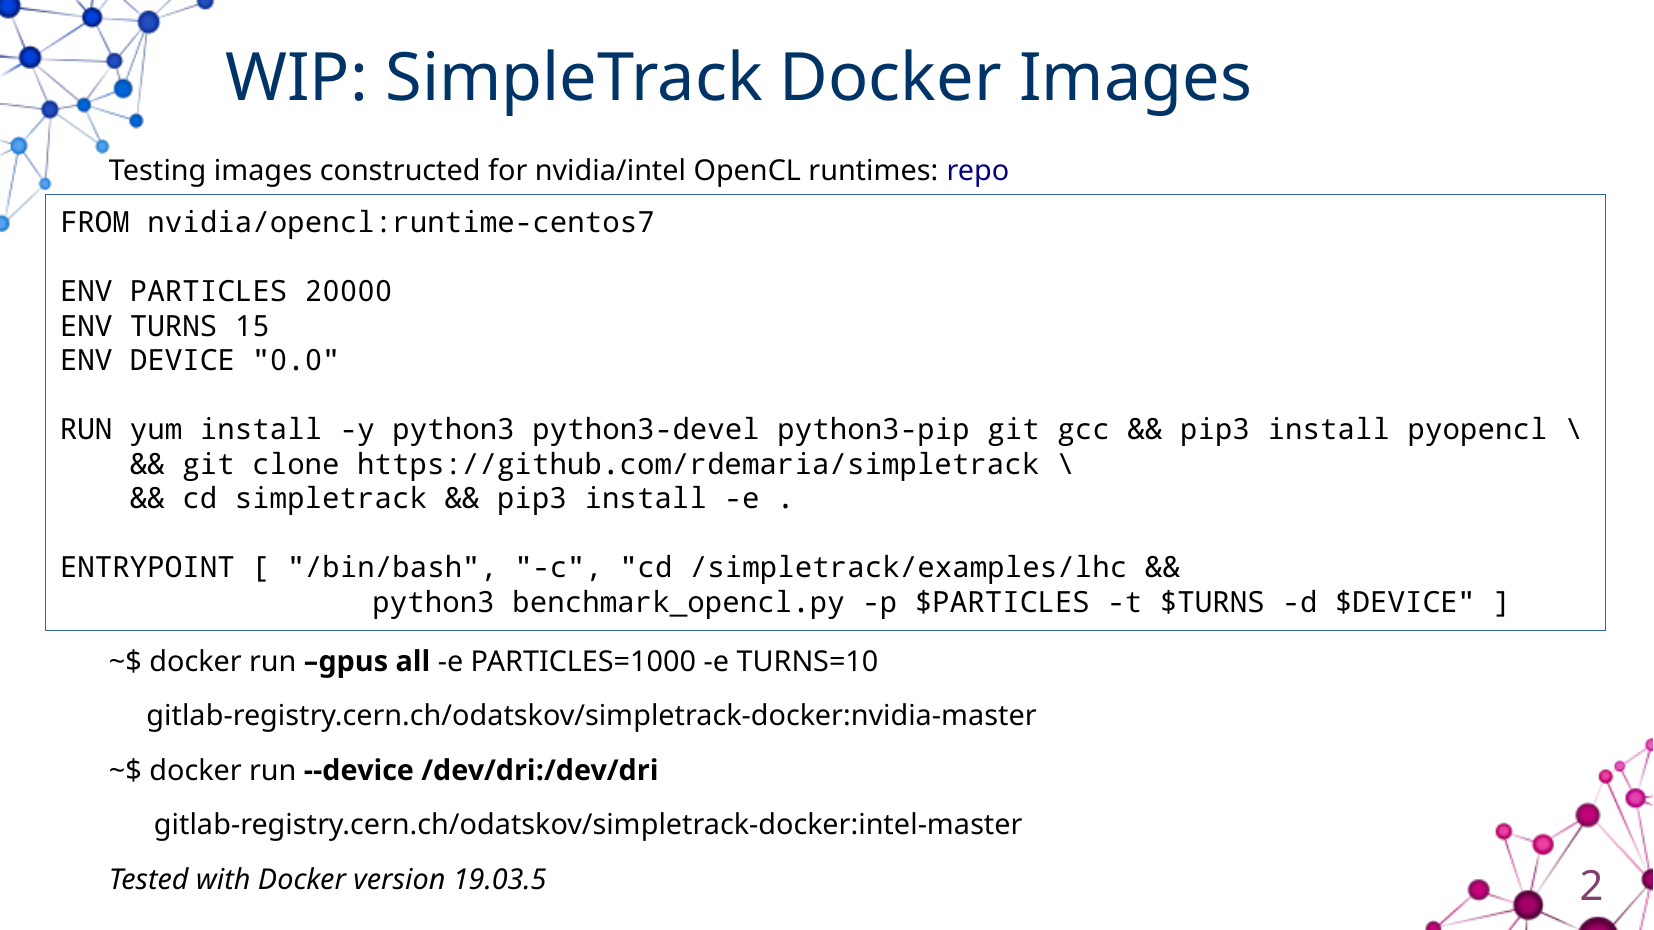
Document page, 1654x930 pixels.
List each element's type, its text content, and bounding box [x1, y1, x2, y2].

picture [0, 0, 1653, 930]
text_box 5 [1530, 848, 1653, 916]
text_box FROM nvidia/opencl:runtime-centos7 ENV PARTICLES 20000 ENV TURNS 15 ENV DEVICE "0.0" RUN yum install -y python3 python3-devel python3-pip git gcc && pip3 install pyopencl \ && git clone https://github.com/rdemaria/simpletrack \ && cd simpletrack && pip3 install -e . ENTRYPOINT [ "/bin/bash", "-c", "cd /simpletrack/examples/lhc && python3 benchmark_opencl.py -p $PARTICLES -t $TURNS -d $DEVICE" ] [45, 194, 1606, 631]
